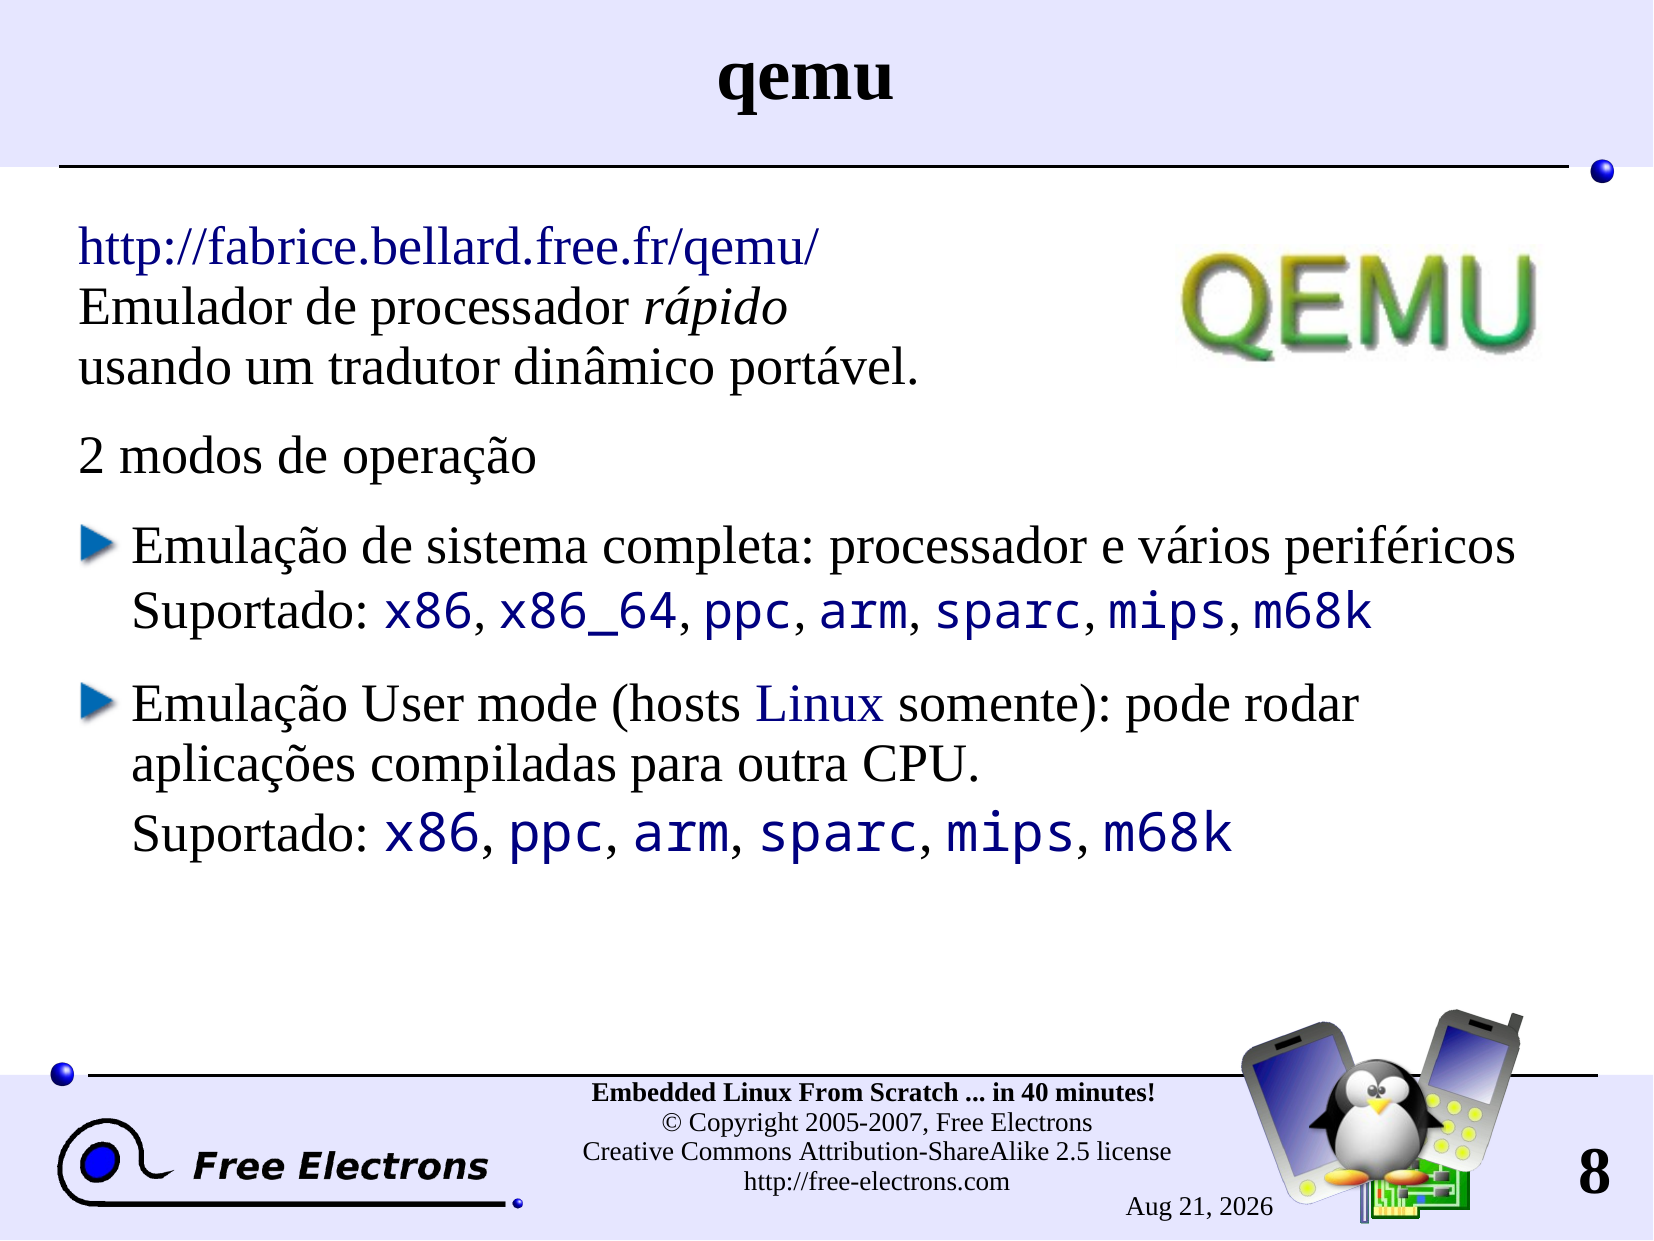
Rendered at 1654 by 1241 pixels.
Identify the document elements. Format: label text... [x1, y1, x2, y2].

picture [1175, 244, 1551, 368]
picture [1225, 1013, 1538, 1241]
list http://fabrice.bellard.free.fr/qemu/ Emulador de processador rápido usando um tradutor dinâmico portável. 2 modos de operação Emulação de sistema completa: processador e vários periféricos Suportado: x86, x86_64, ppc, arm, sparc, mips, m68k Emulação User mode (hosts Linux somente): pode rodar aplicações compiladas para outra CPU. Suportado: x86, ppc, arm, sparc, mips, m68k [60, 216, 1570, 1013]
title qemu [60, 25, 1551, 124]
picture [50, 1107, 527, 1216]
